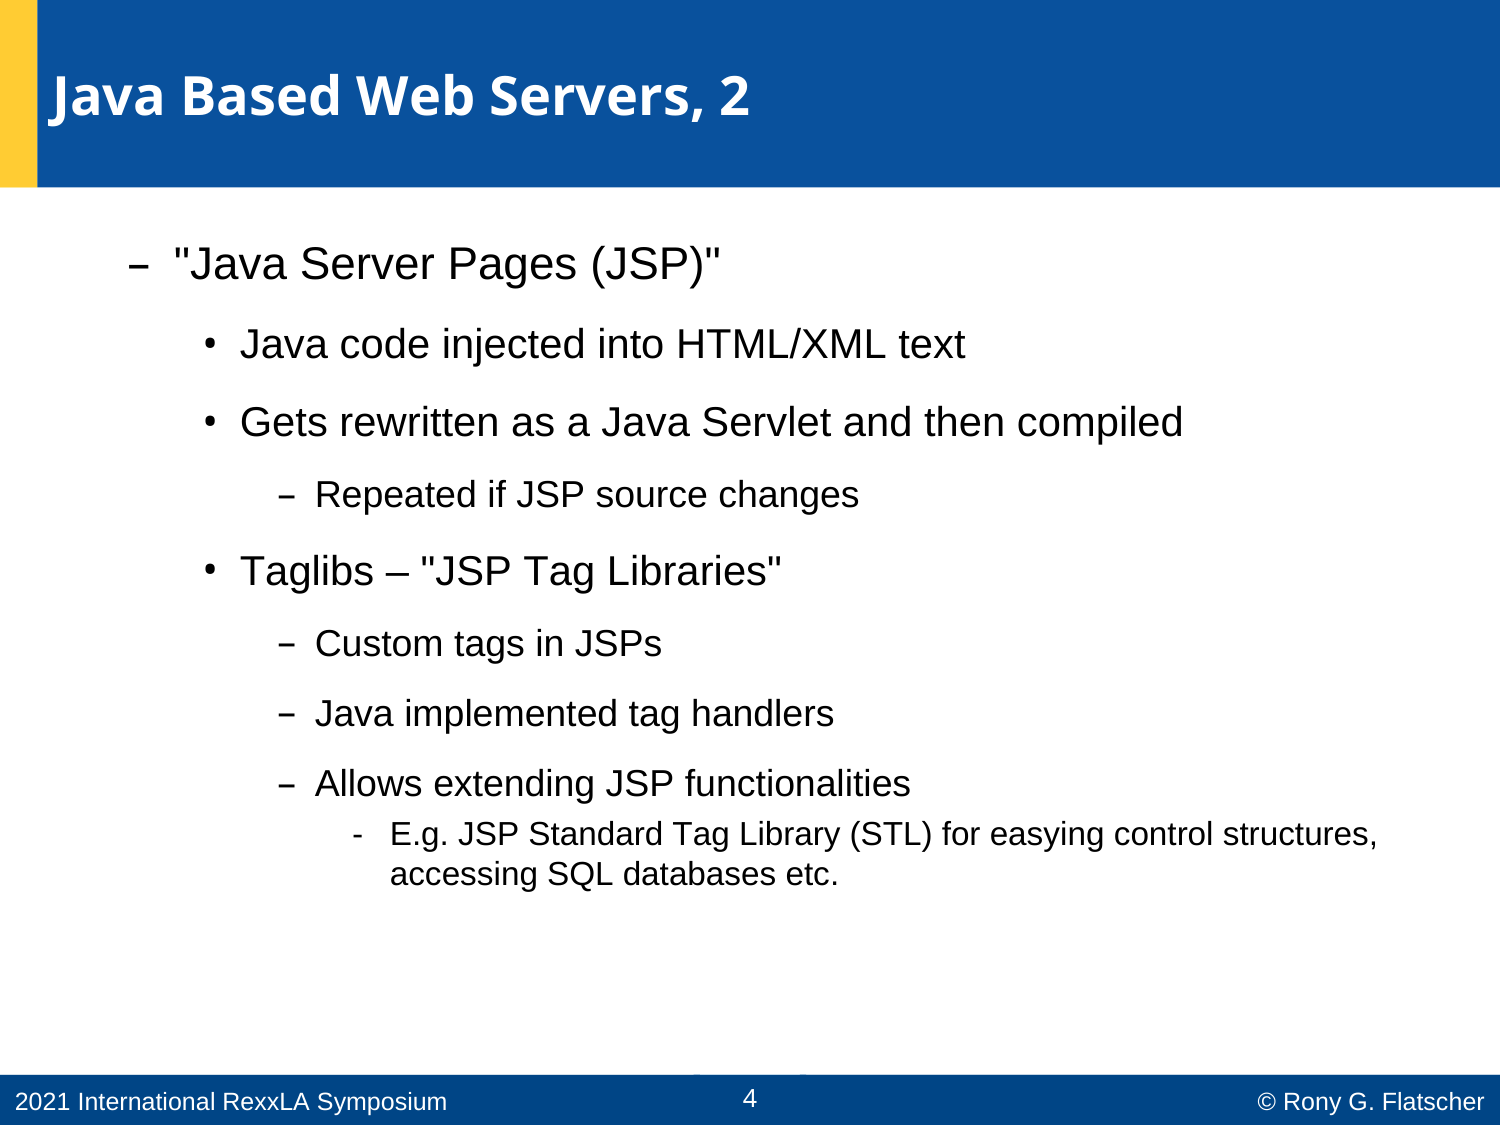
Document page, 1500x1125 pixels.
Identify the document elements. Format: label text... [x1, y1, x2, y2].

list "Java Server Pages (JSP)" Java code injected into HTML/XML text Gets rewritten as a Java Servlet and then compiled Repeated if JSP source changes Taglibs – "JSP Tag Libraries" Custom tags in JSPs Java implemented tag handlers Allows extending JSP functionalities E.g. JSP Standard Tag Library (STL) for easying control structures, accessing SQL databases etc. [37, 212, 1500, 1051]
title Java Based Web Servers, 2 [37, 0, 1500, 188]
